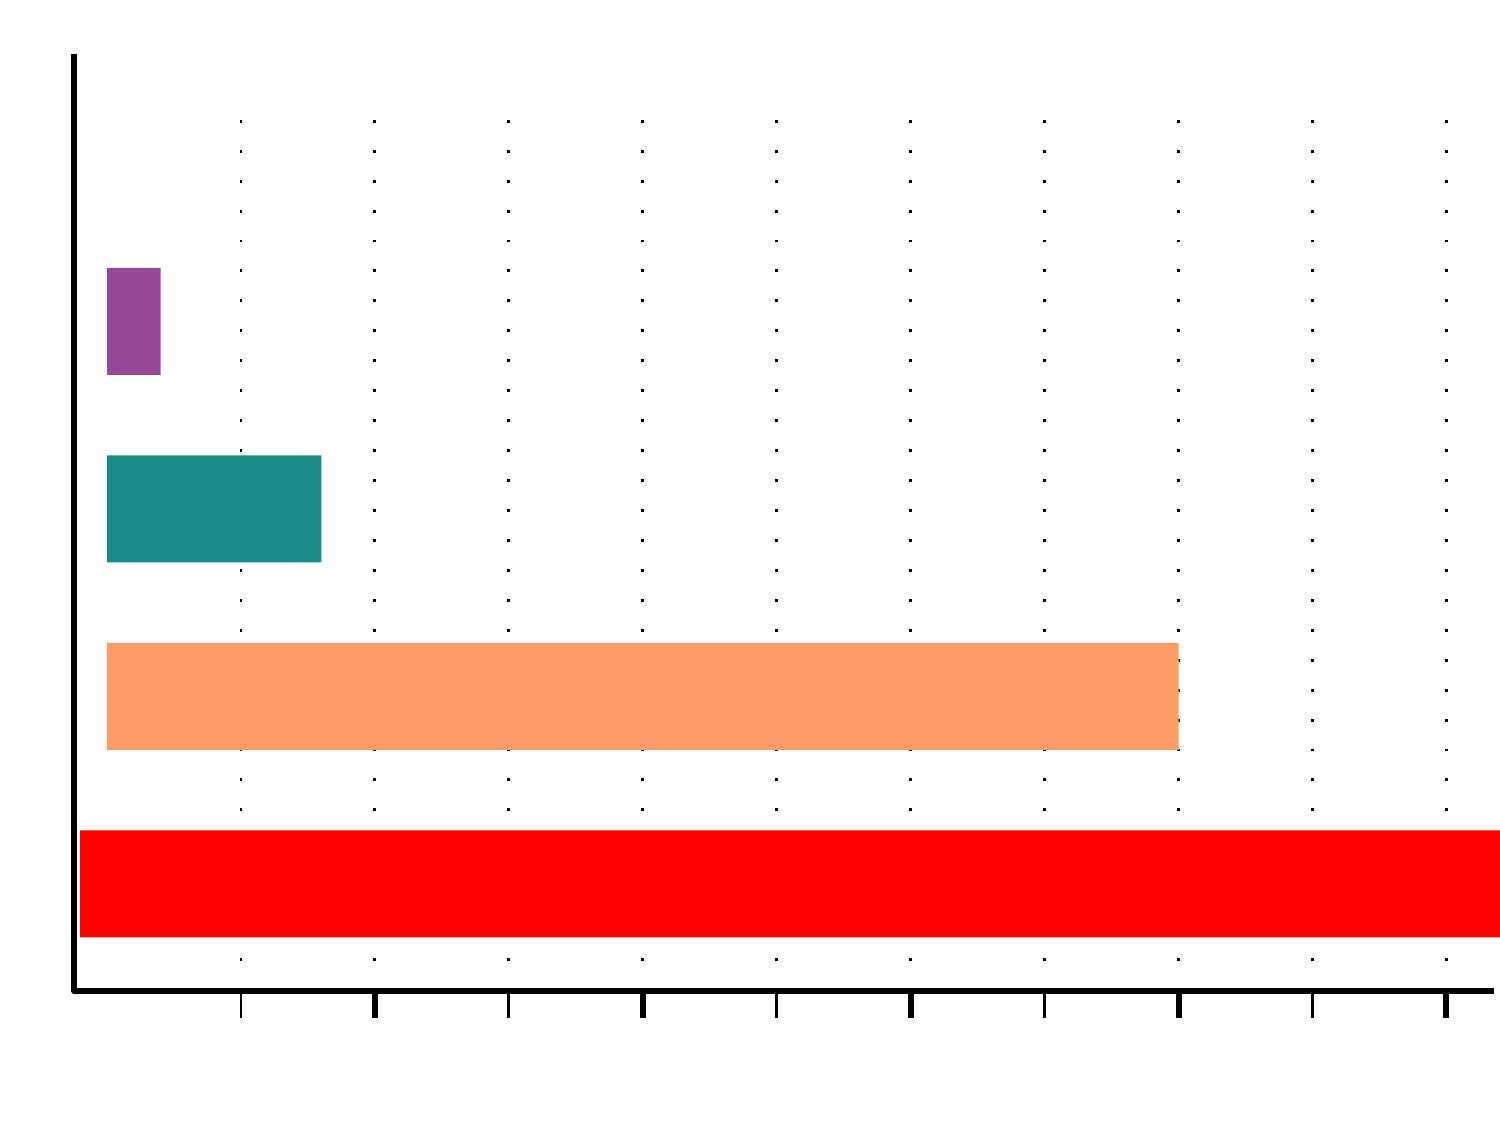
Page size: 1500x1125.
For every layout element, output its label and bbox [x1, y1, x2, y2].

text_box [107, 267, 161, 375]
text_box [107, 455, 322, 563]
text_box [107, 642, 1179, 750]
text_box [80, 830, 1500, 938]
